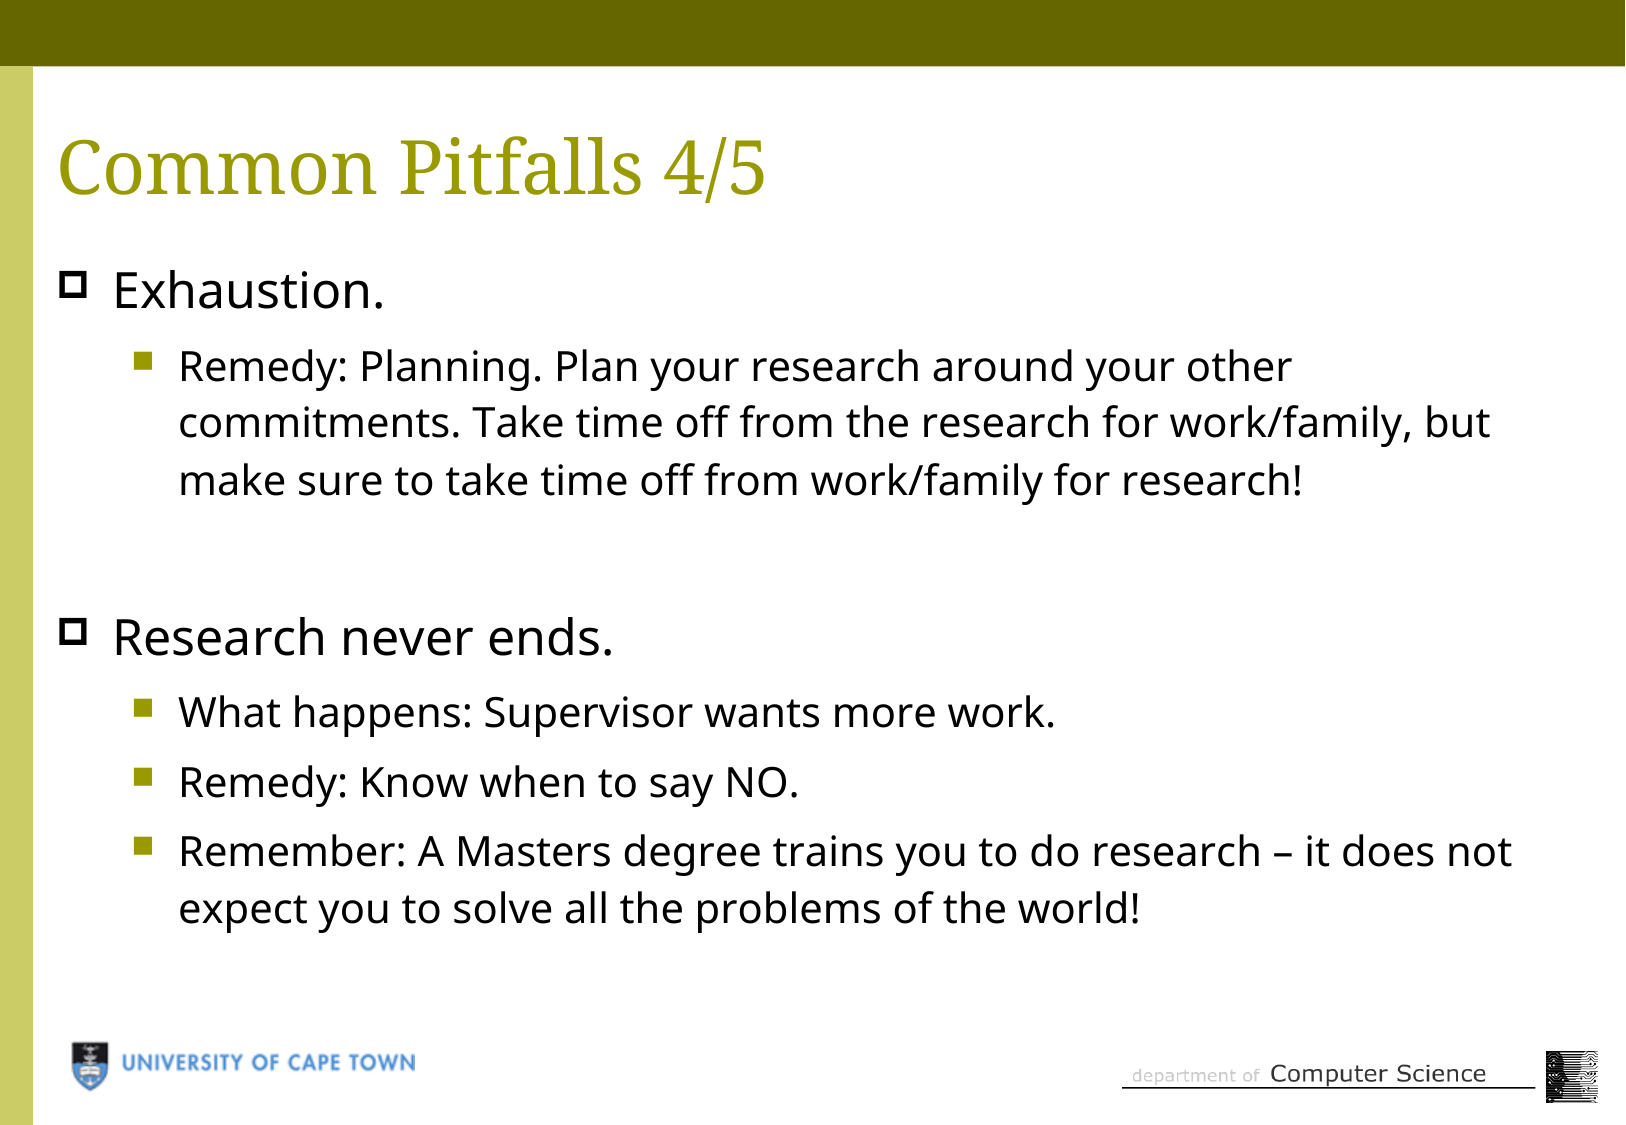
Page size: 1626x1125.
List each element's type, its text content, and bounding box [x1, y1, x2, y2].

list Exhaustion. Remedy: Planning. Plan your research around your other commitments. Take time off from the research for work/family, but make sure to take time off from work/family for research! Research never ends. What happens: Supervisor wants more work. Remedy: Know when to say NO. Remember: A Masters degree trains you to do research – it does not expect you to solve all the problems of the world! [56, 255, 1544, 991]
picture [61, 1024, 415, 1103]
picture [1546, 1051, 1598, 1103]
picture [1122, 1044, 1536, 1092]
title Common Pitfalls 4/5 [56, 109, 1543, 222]
